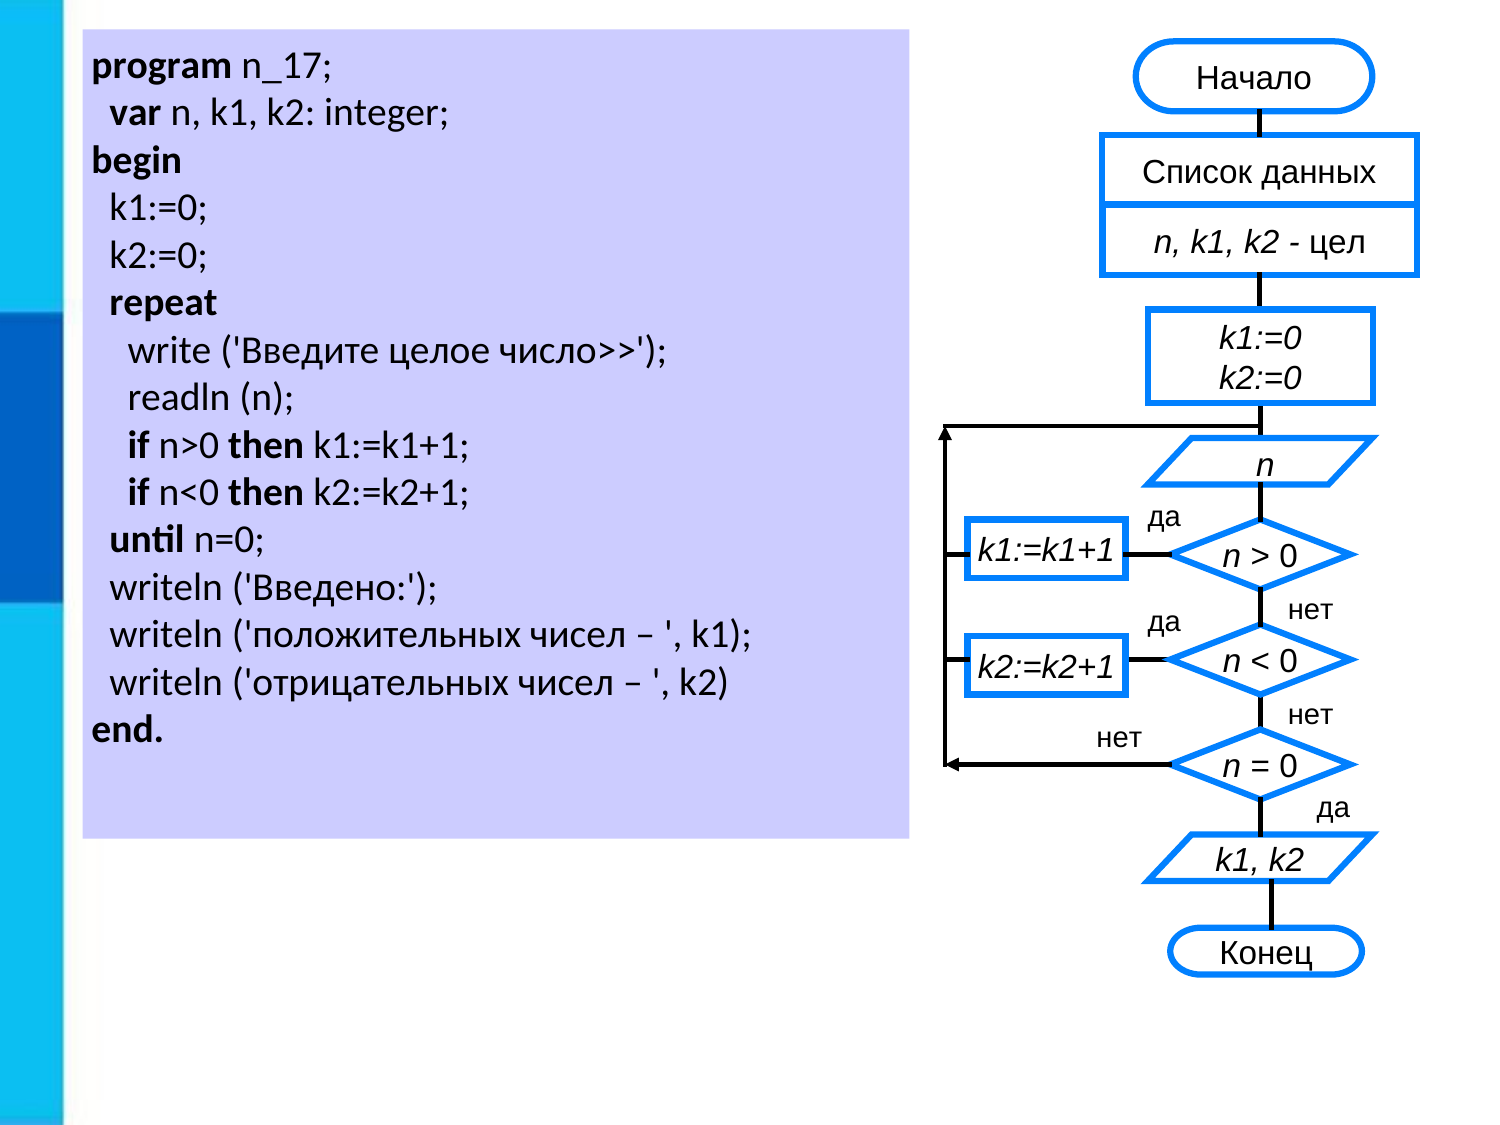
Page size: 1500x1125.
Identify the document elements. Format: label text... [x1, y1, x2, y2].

picture [0, 0, 1500, 1125]
text_box program n_17; var n, k1, k2: integer; begin k1:=0; k2:=0; repeat write ('Введите целое число>>'); readln (n); if n>0 then k1:=k1+1; if n<0 then k2:=k2+1; until n=0; writeln ('Введено:'); writeln ('положительных чисел – ', k1); writeln ('отрицательных чисел – ', k2) end. [76, 30, 916, 759]
text_box k1, k2 [1147, 834, 1373, 882]
text_box k2:=k2+1 [967, 636, 1126, 695]
text_box n < 0 [1170, 625, 1351, 695]
text_box n [1147, 437, 1373, 485]
text_box n > 0 [1172, 520, 1351, 589]
text_box k1:=0 k2:=0 [1147, 309, 1374, 403]
text_box да [1293, 787, 1373, 832]
text_box нет [1271, 694, 1351, 738]
text_box Список данных [1102, 134, 1417, 204]
text_box Конец [1170, 927, 1362, 975]
text_box да [1125, 601, 1204, 645]
text_box [82, 759, 910, 839]
text_box n, k1, k2 - цел [1102, 204, 1418, 275]
text_box нет [1271, 589, 1351, 633]
text_box n = 0 [1172, 729, 1351, 799]
text_box k1:=k1+1 [967, 519, 1126, 578]
text_box нет [1080, 717, 1159, 762]
text_box Начало [1135, 41, 1373, 112]
text_box да [1125, 496, 1204, 540]
